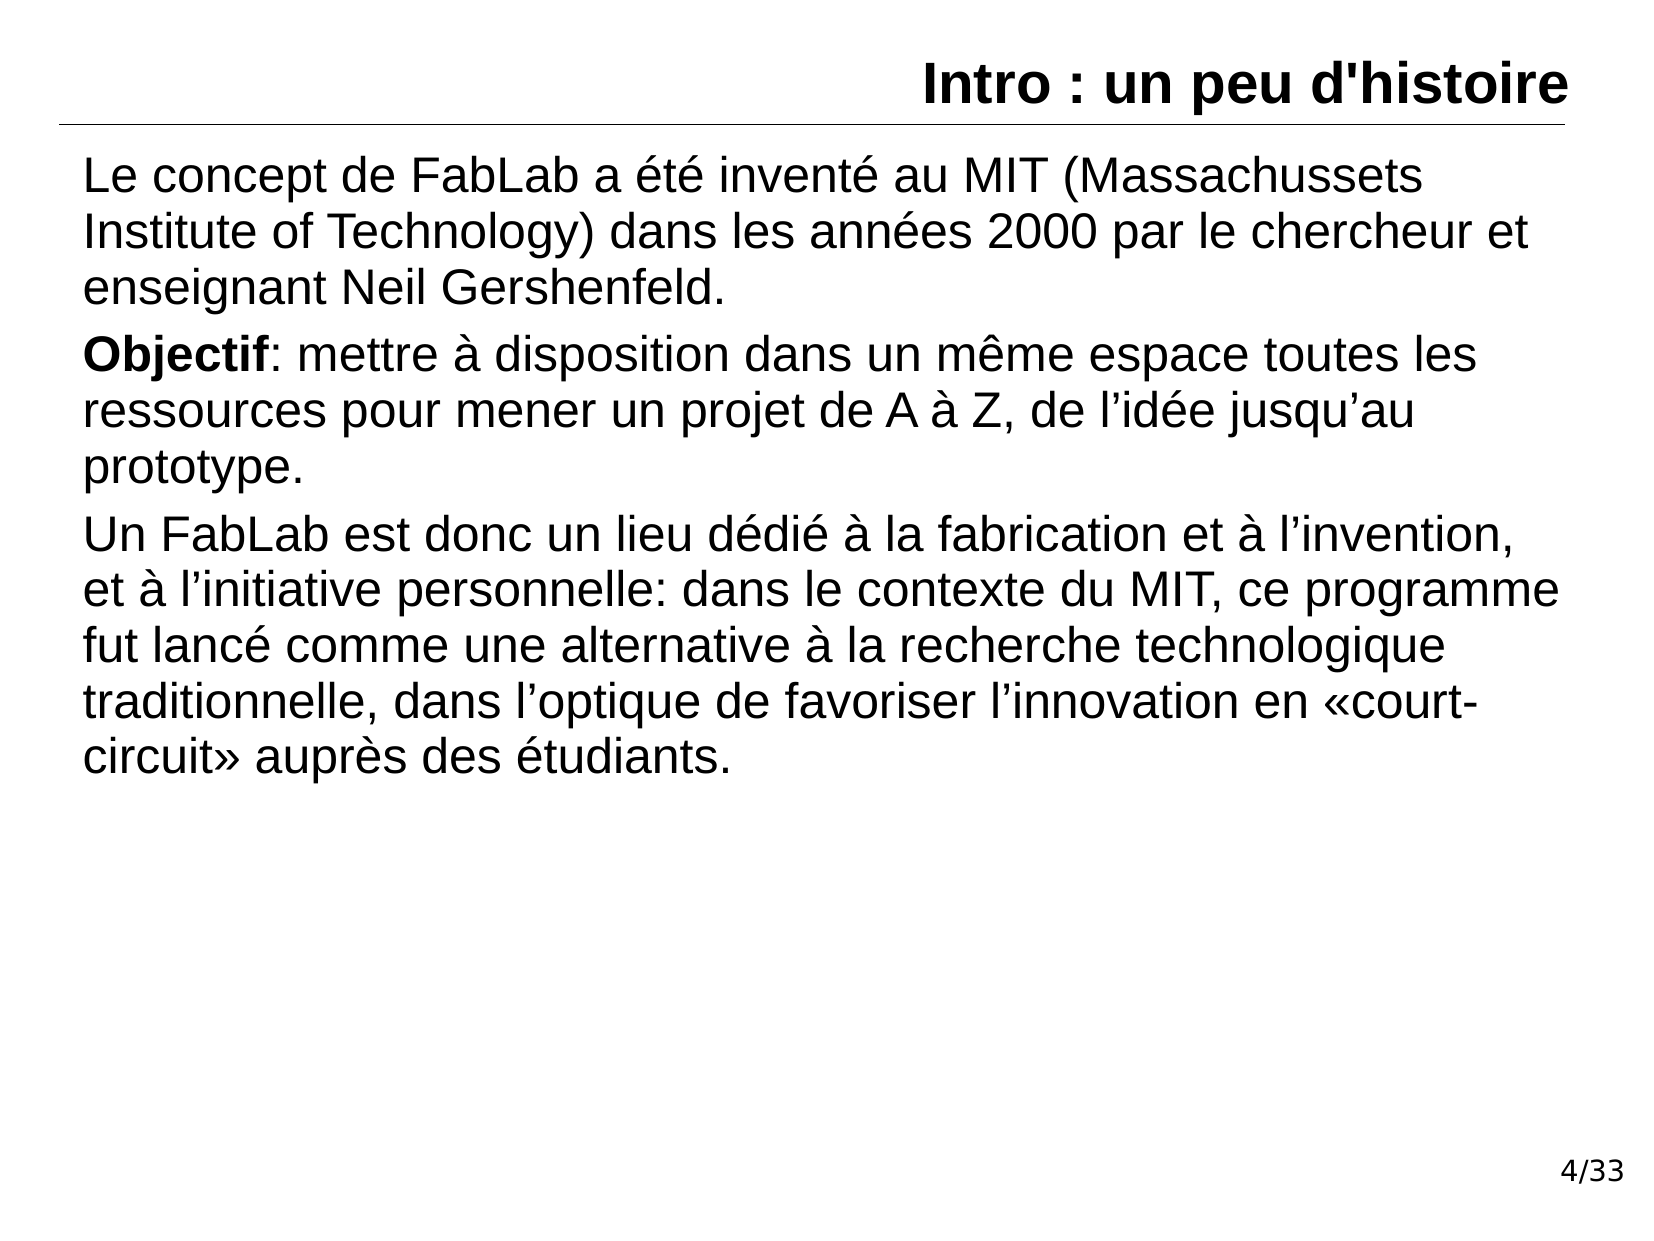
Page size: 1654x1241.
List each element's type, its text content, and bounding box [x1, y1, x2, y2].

title Intro : un peu d'histoire [59, 46, 1571, 122]
list Le concept de FabLab a été inventé au MIT (Massachussets Institute of Technology) dans les années 2000 par le chercheur et enseignant Neil Gershenfeld. Objectif: mettre à disposition dans un même espace toutes les ressources pour mener un projet de A à Z, de l’idée jusqu’au prototype. Un FabLab est donc un lieu dédié à la fabrication et à l’invention, et à l’initiative personnelle: dans le contexte du MIT, ce programme fut lancé comme une alternative à la recherche technologique traditionnelle, dans l’optique de favoriser l’innovation en «court-circuit» auprès des étudiants. [82, 147, 1571, 1109]
